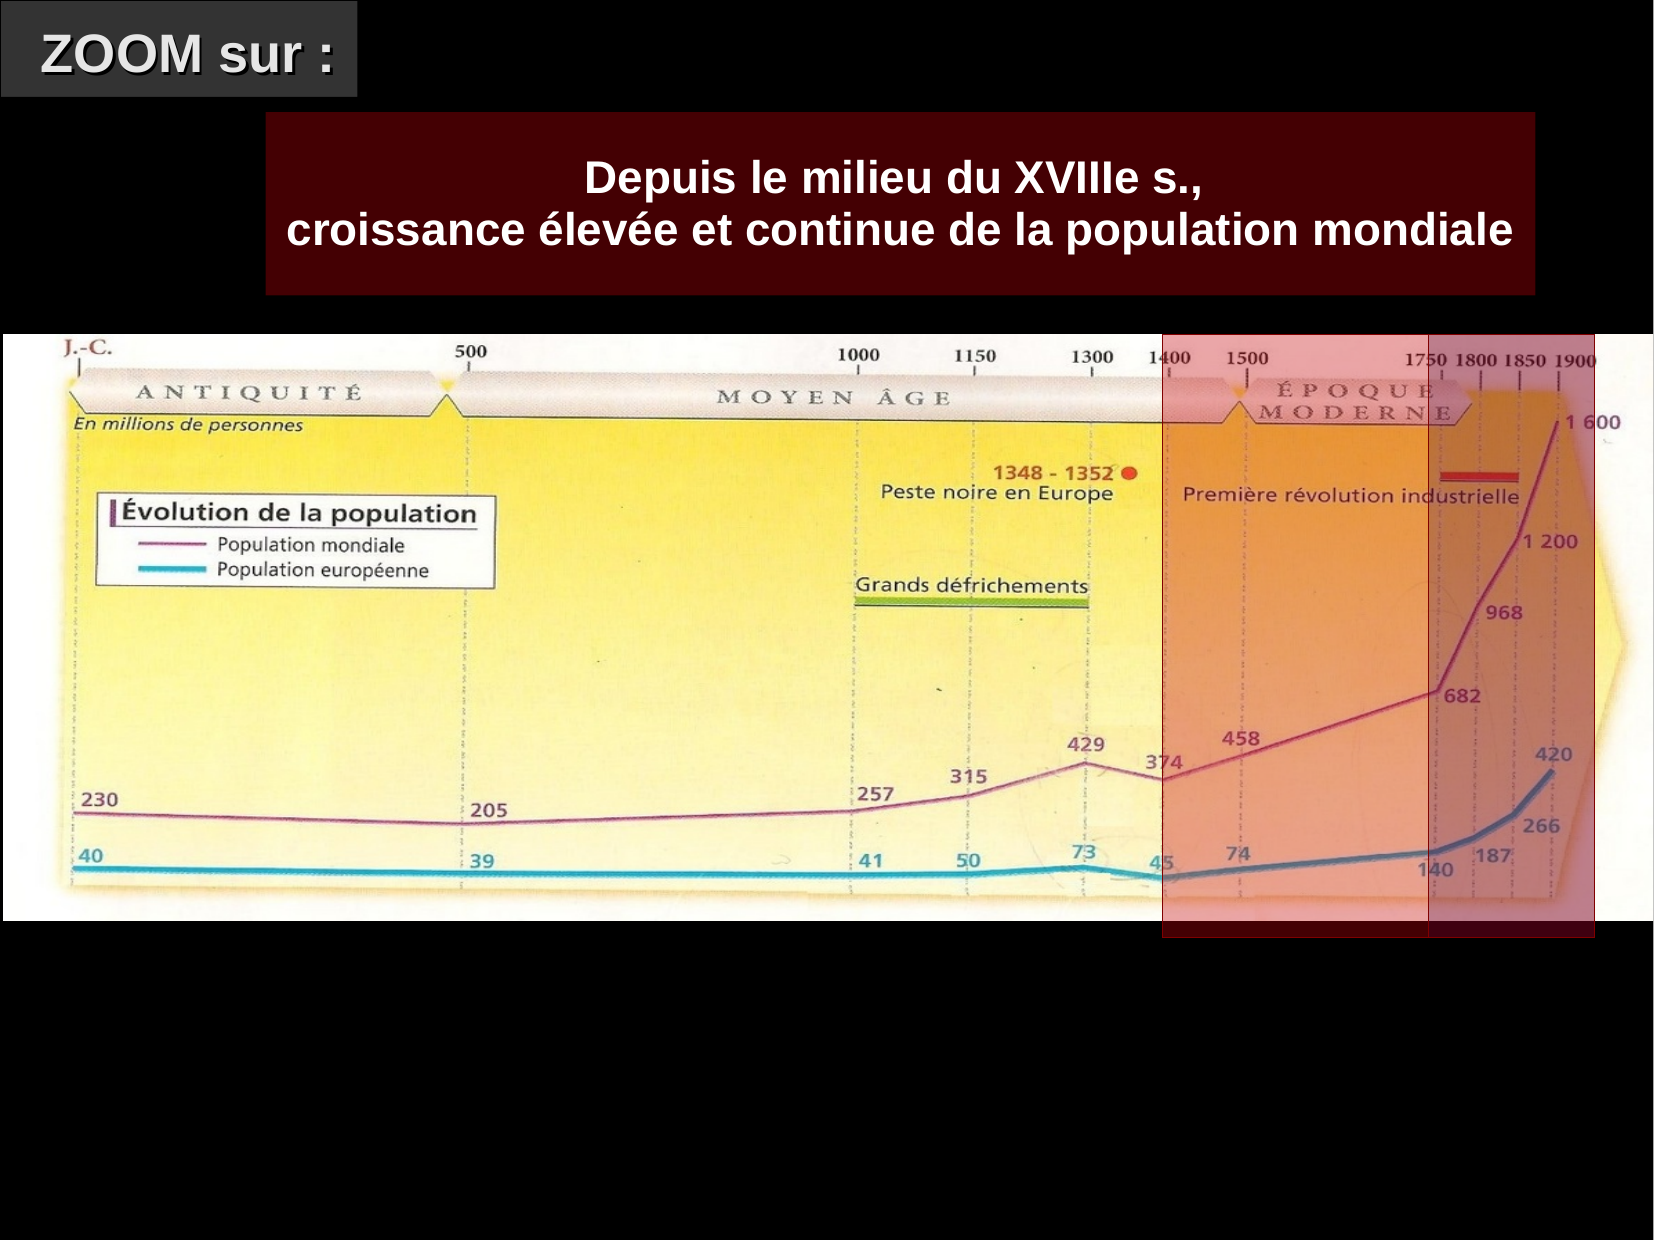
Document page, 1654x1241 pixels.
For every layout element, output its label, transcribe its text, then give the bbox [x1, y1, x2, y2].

text_box ZOOM sur : [0, 0, 359, 98]
text_box Depuis le milieu du XVIIIe s., croissance élevée et continue de la population mondiale [265, 112, 1536, 296]
text_box [1162, 334, 1595, 938]
picture [3, 334, 1162, 921]
picture [1595, 334, 1654, 921]
